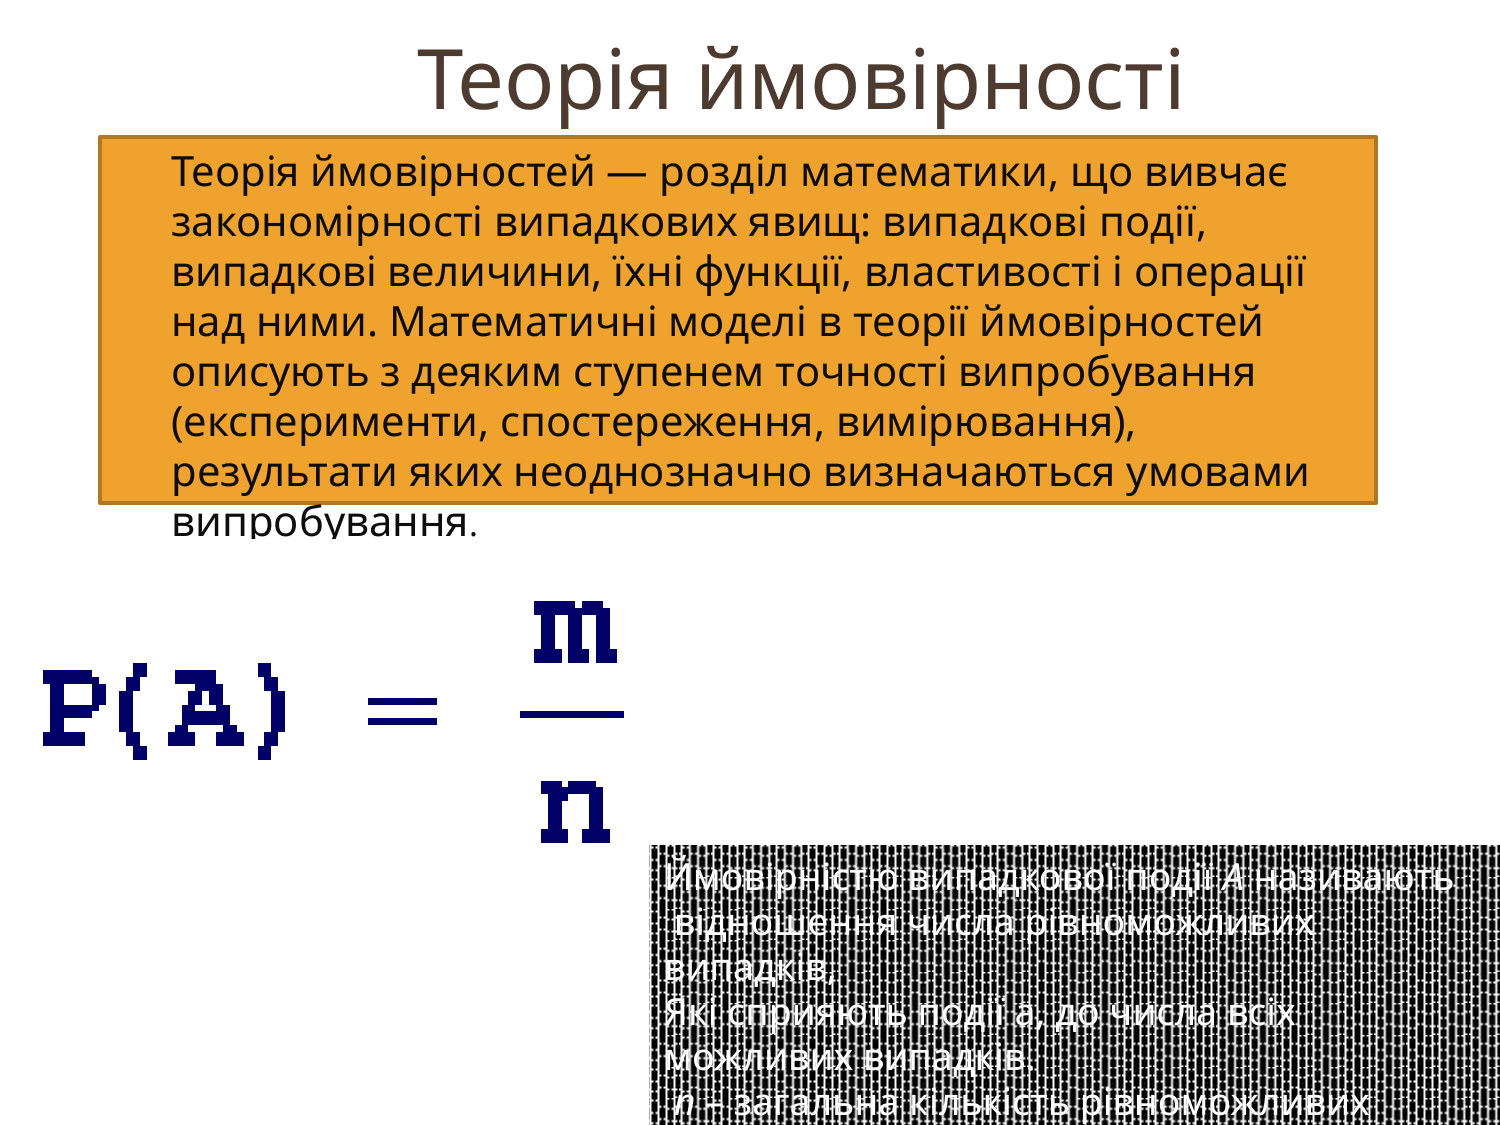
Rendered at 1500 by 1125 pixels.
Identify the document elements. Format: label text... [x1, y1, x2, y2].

picture [30, 553, 645, 864]
list Теорія ймовірностей — розділ математики, що вивчає закономірності випадкових явищ: випадкові події, випадкові величини, їхні функції, властивості і операції над ними. Математичні моделі в теорії ймовірностей описують з деяким ступенем точності випробування (експерименти, спостереження, вимірювання), результати яких неоднозначно визначаються умовами випробування. [100, 137, 1376, 504]
text_box Ймовірністю випадкової події А називають відношення числа рівноможливих випадків, Які сприяють події а, до числа всіх можливих випадків. n – загальна кількість рівноможливих випадків, m- число випадків, які сприяють події А. [649, 845, 1500, 1125]
title Теорія ймовірності [206, 19, 1500, 105]
